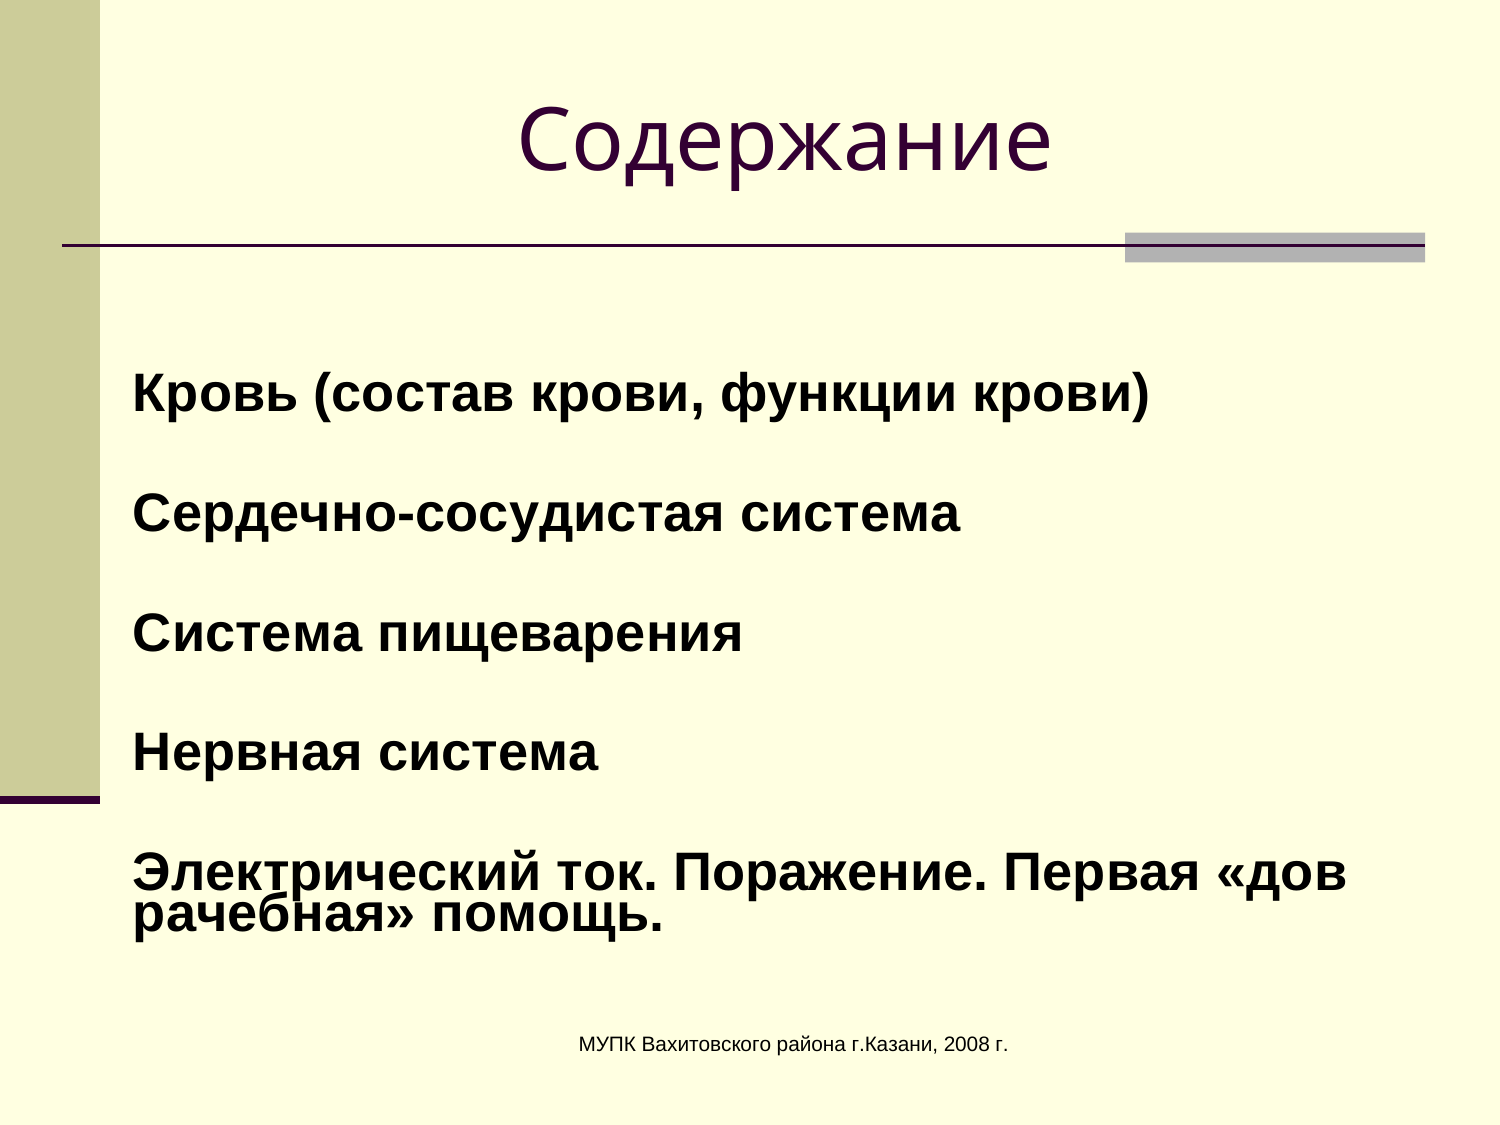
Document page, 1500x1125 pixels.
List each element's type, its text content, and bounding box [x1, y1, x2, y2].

title Содержание [147, 42, 1423, 231]
text_box Кровь (состав крови, функции крови) Сердечно-сосудистая система Система пищеварения Нервная система Электрический ток. Поражение. Первая «доврачебная» помощь. [118, 362, 1388, 908]
